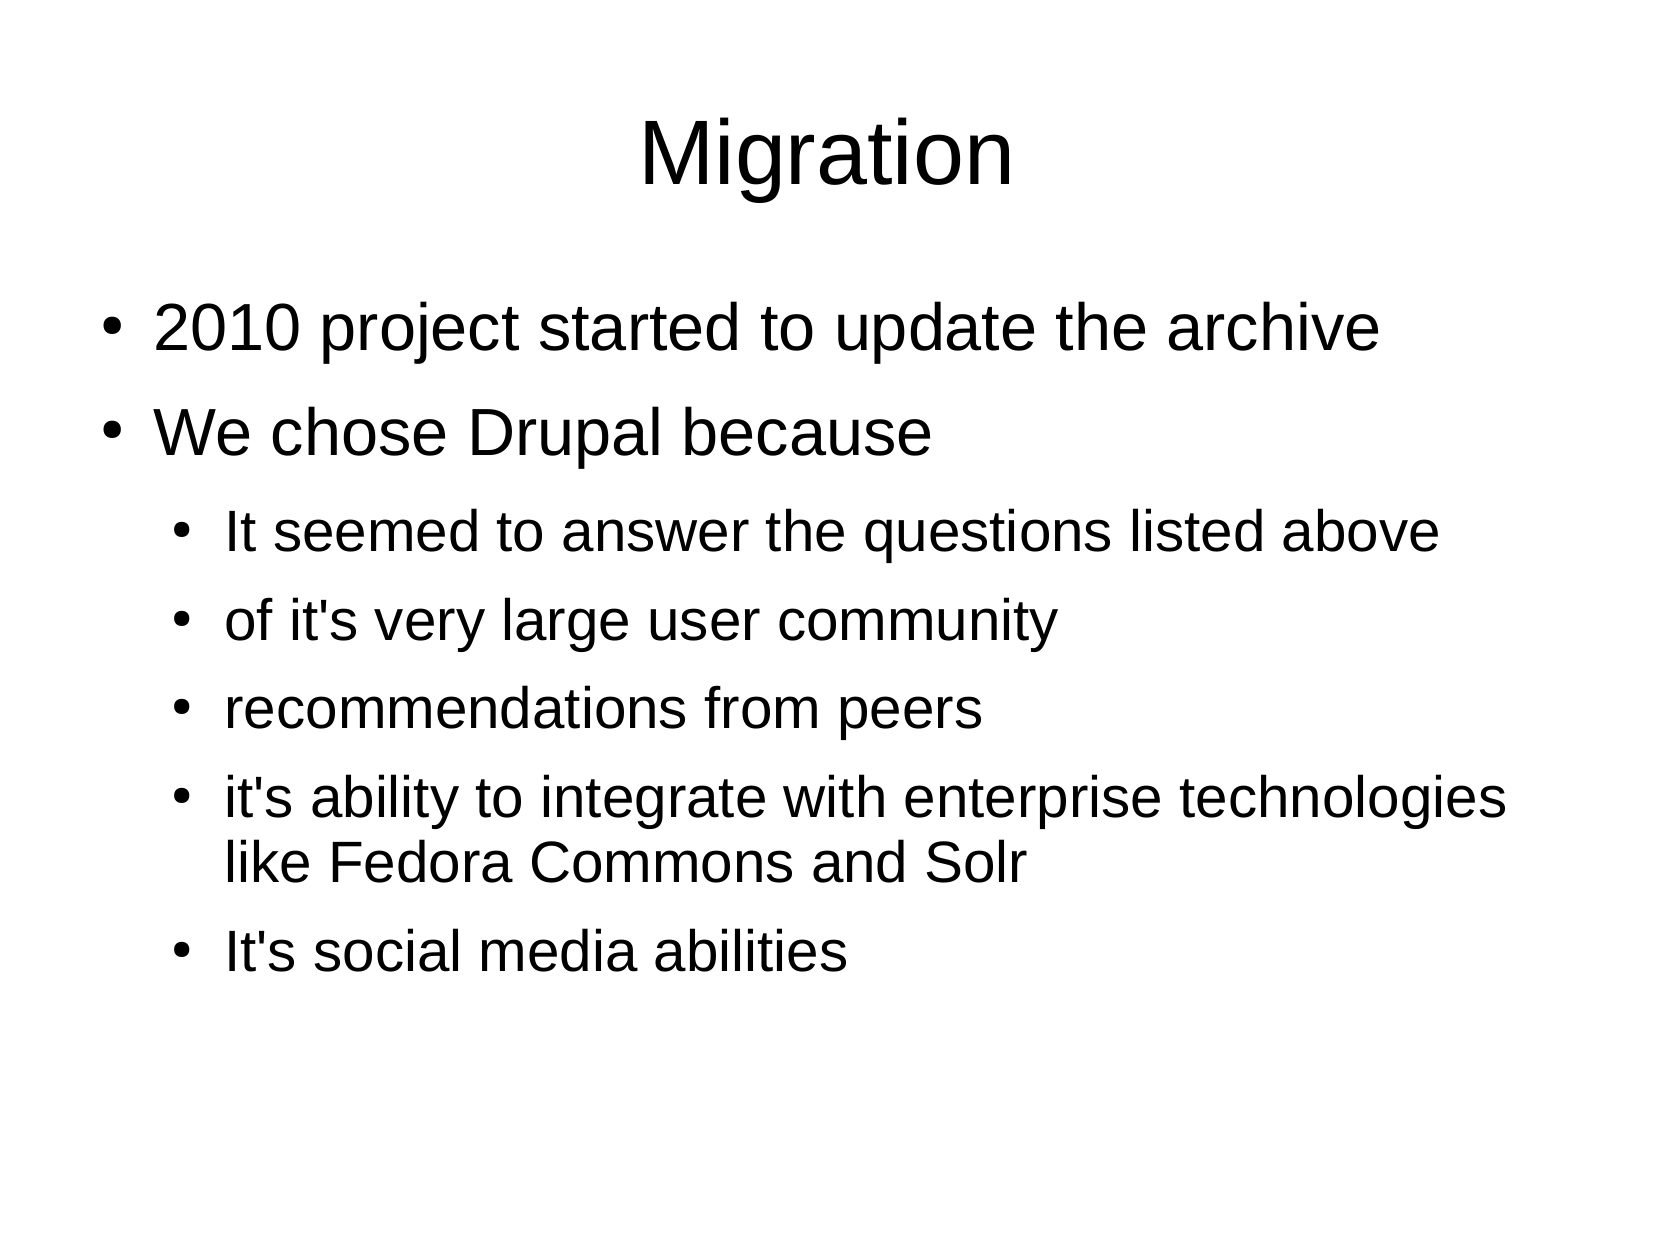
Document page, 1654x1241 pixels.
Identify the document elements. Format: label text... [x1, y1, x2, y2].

list 2010 project started to update the archive We chose Drupal because It seemed to answer the questions listed above of it's very large user community recommendations from peers it's ability to integrate with enterprise technologies like Fedora Commons and Solr It's social media abilities [82, 290, 1571, 1109]
title Migration [82, 49, 1571, 257]
